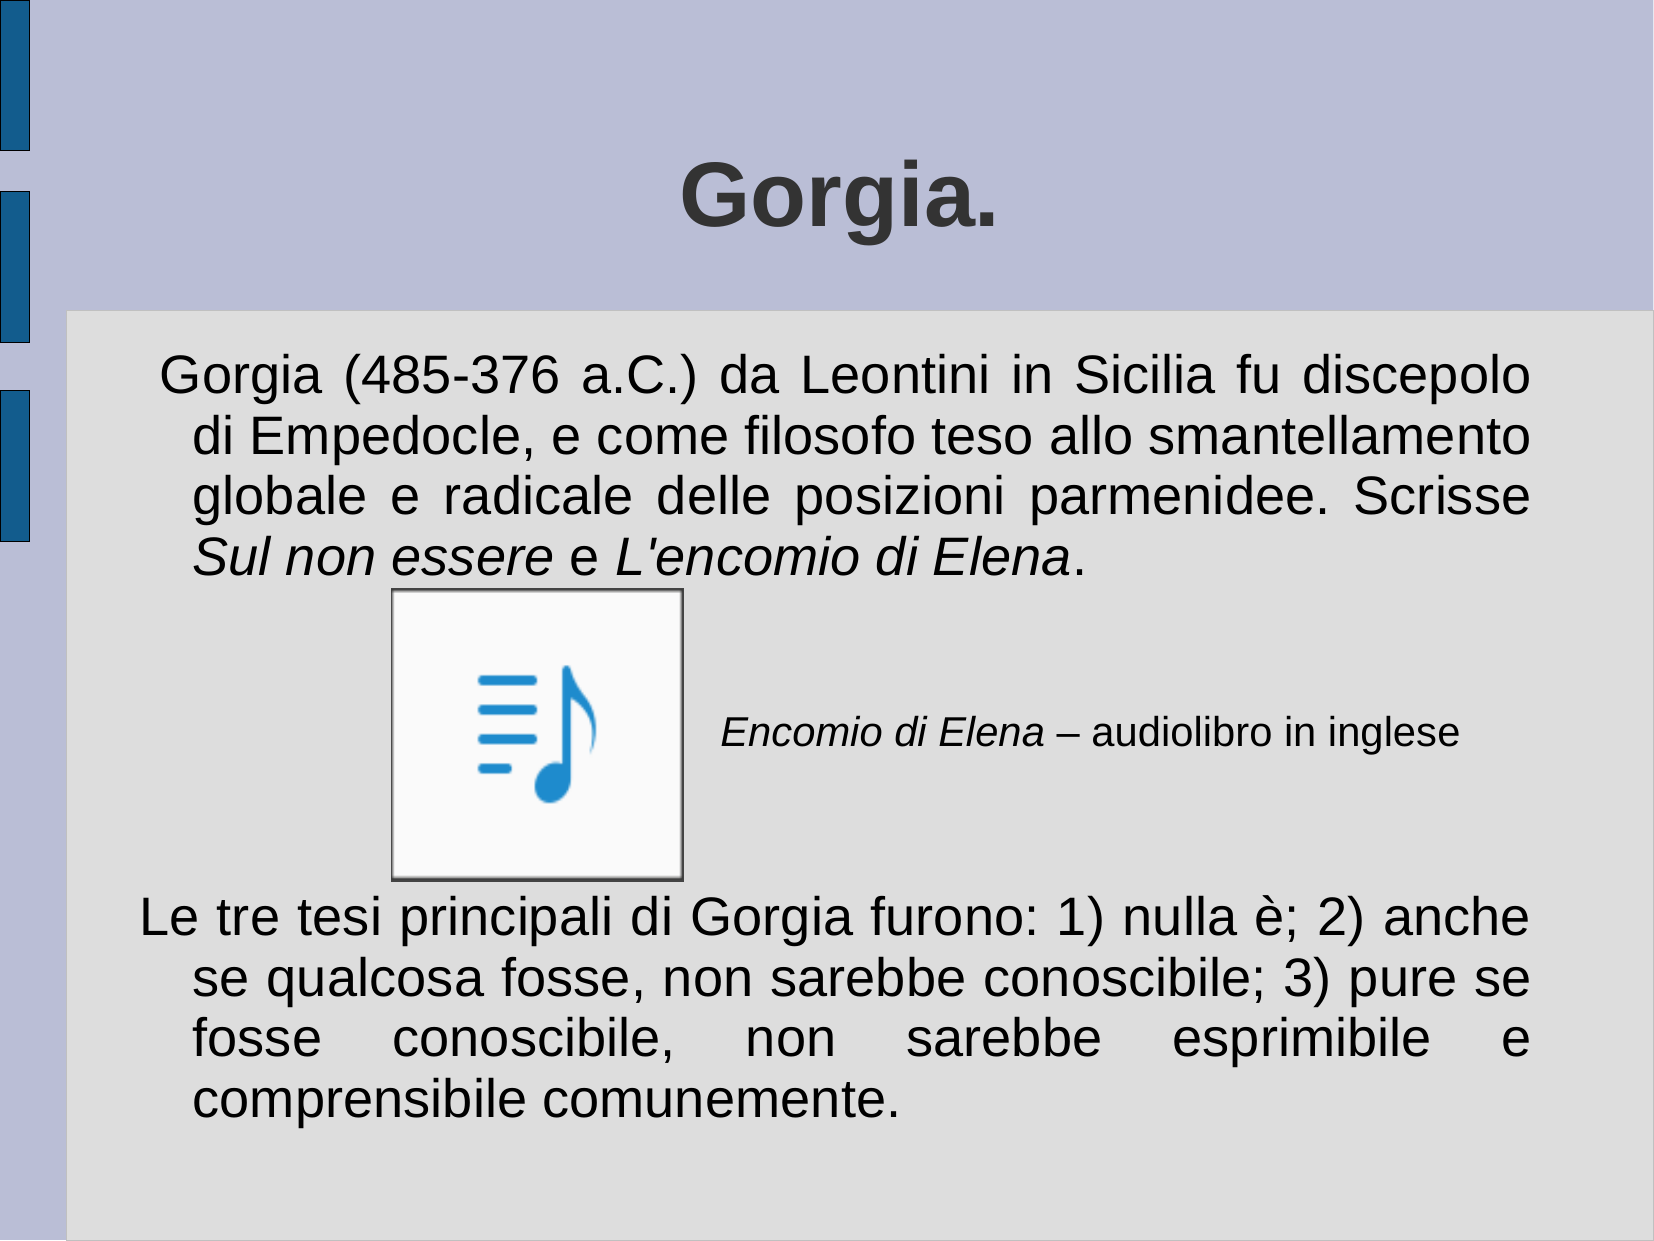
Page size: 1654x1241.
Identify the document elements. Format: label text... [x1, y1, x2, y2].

text_box Encomio di Elena – audiolibro in inglese [720, 708, 1518, 756]
text_box [389, 587, 685, 883]
title Gorgia. [121, 91, 1534, 299]
list Gorgia (485-376 a.C.) da Leontini in Sicilia fu discepolo di Empedocle, e come filosofo teso allo smantellamento globale e radicale delle posizioni parmenidee. Scrisse Sul non essere e L'encomio di Elena. Le tre tesi principali di Gorgia furono: 1) nulla è; 2) anche se qualcosa fosse, non sarebbe conoscibile; 3) pure se fosse conoscibile, non sarebbe esprimibile e comprensibile comunemente. [121, 344, 1534, 1129]
